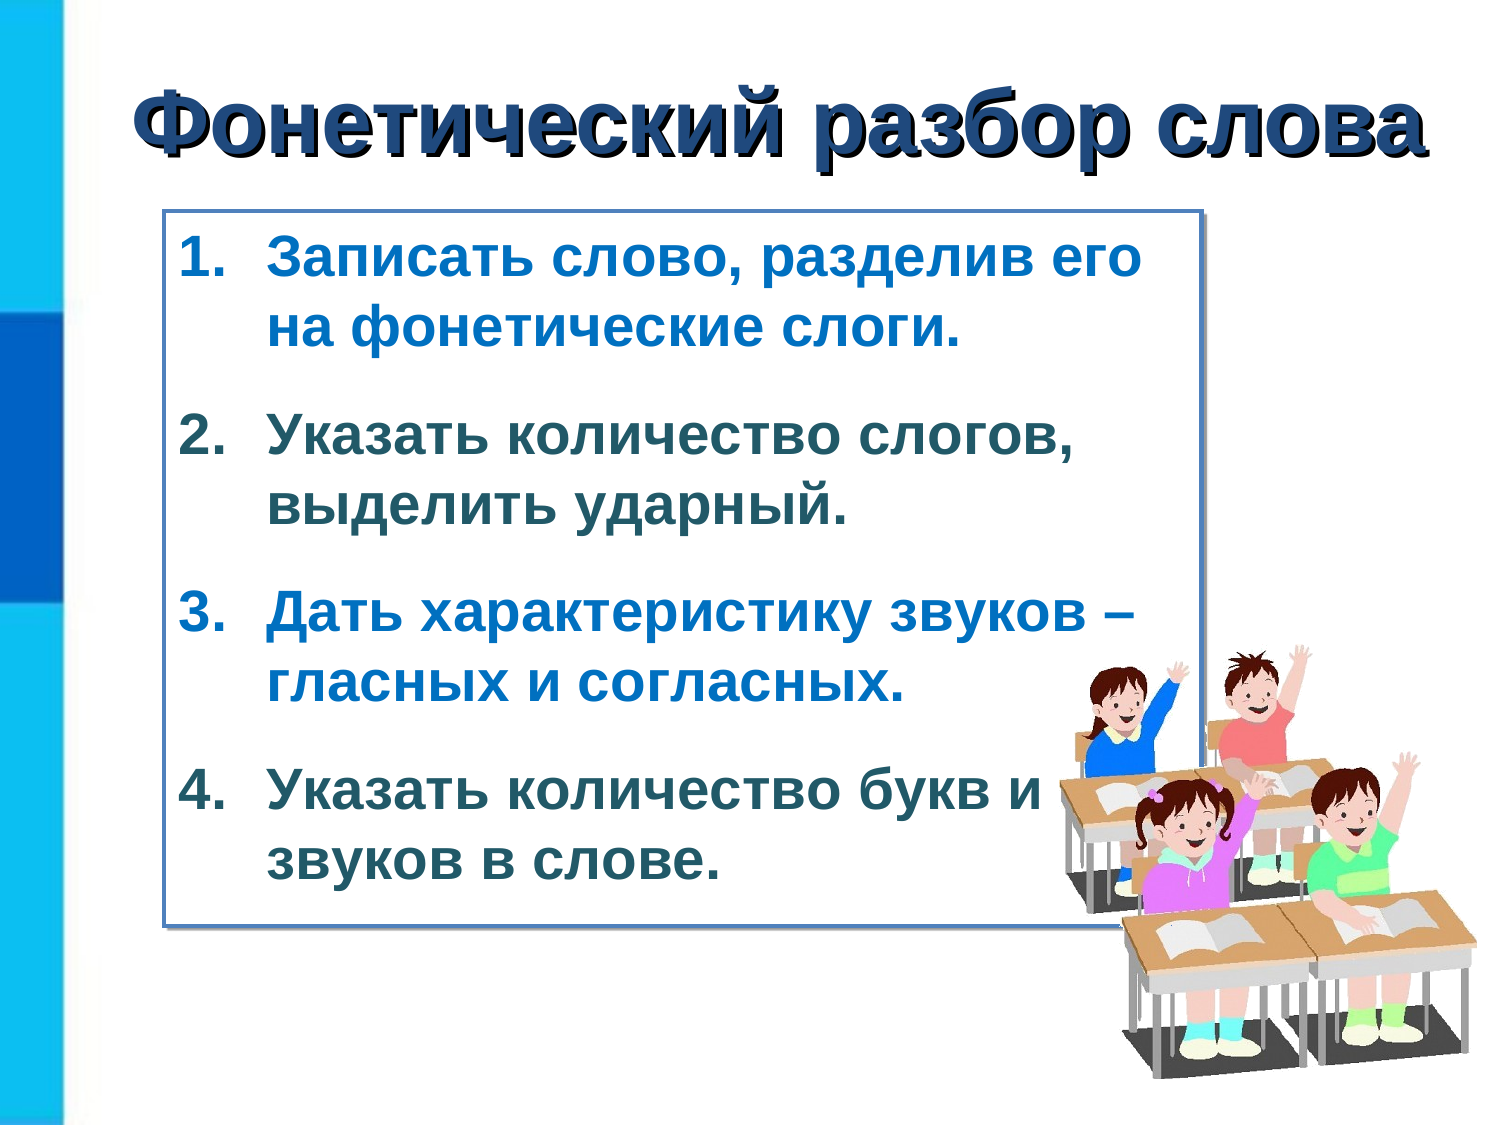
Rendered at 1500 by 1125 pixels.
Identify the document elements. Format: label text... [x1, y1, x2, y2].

title Фонетический разбор слова [105, 23, 1454, 211]
text_box Записать слово, разделив его на фонетические слоги. Указать количество слогов, выделить ударный. Дать характеристику звуков – гласных и согласных. Указать количество букв и звуков в слове. [164, 210, 1202, 926]
picture [0, 0, 1500, 1125]
